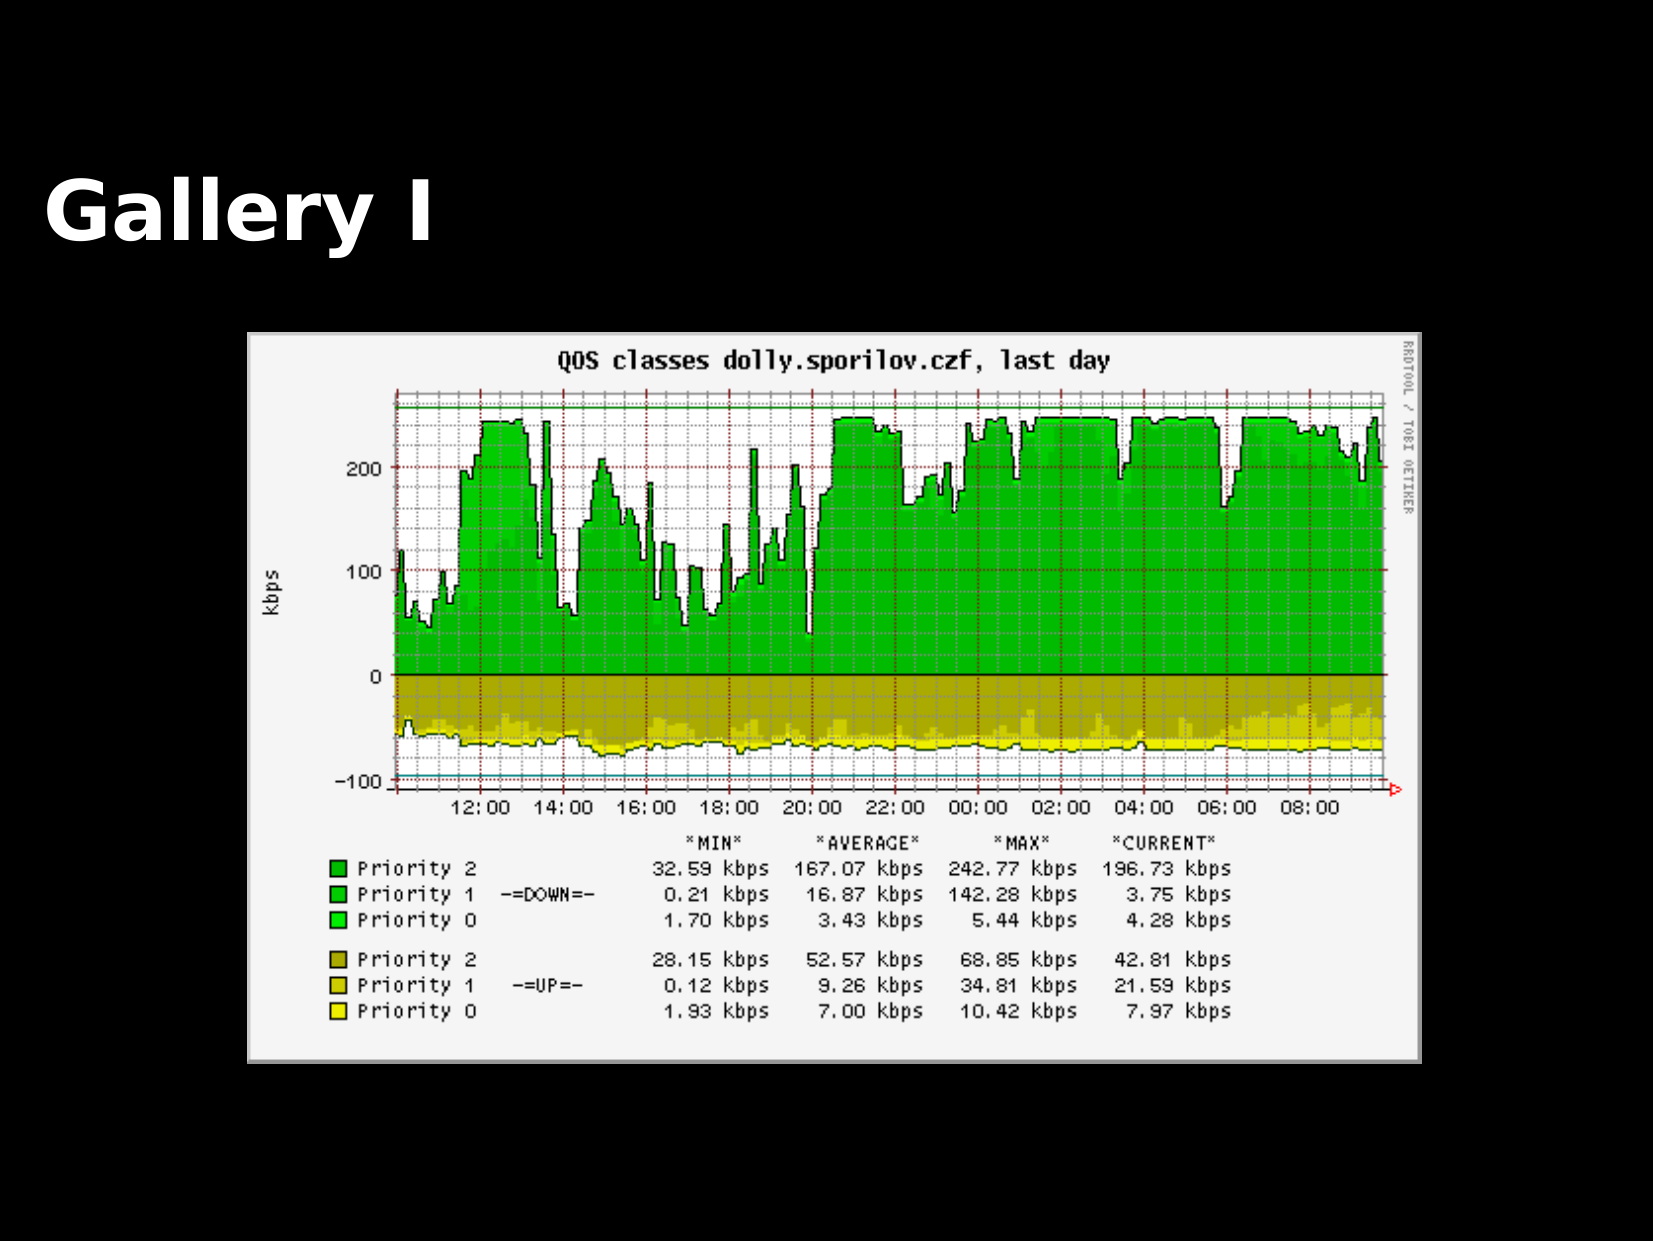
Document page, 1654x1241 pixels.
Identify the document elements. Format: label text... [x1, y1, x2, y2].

title Gallery I [43, 137, 1581, 287]
picture [247, 332, 1422, 1064]
